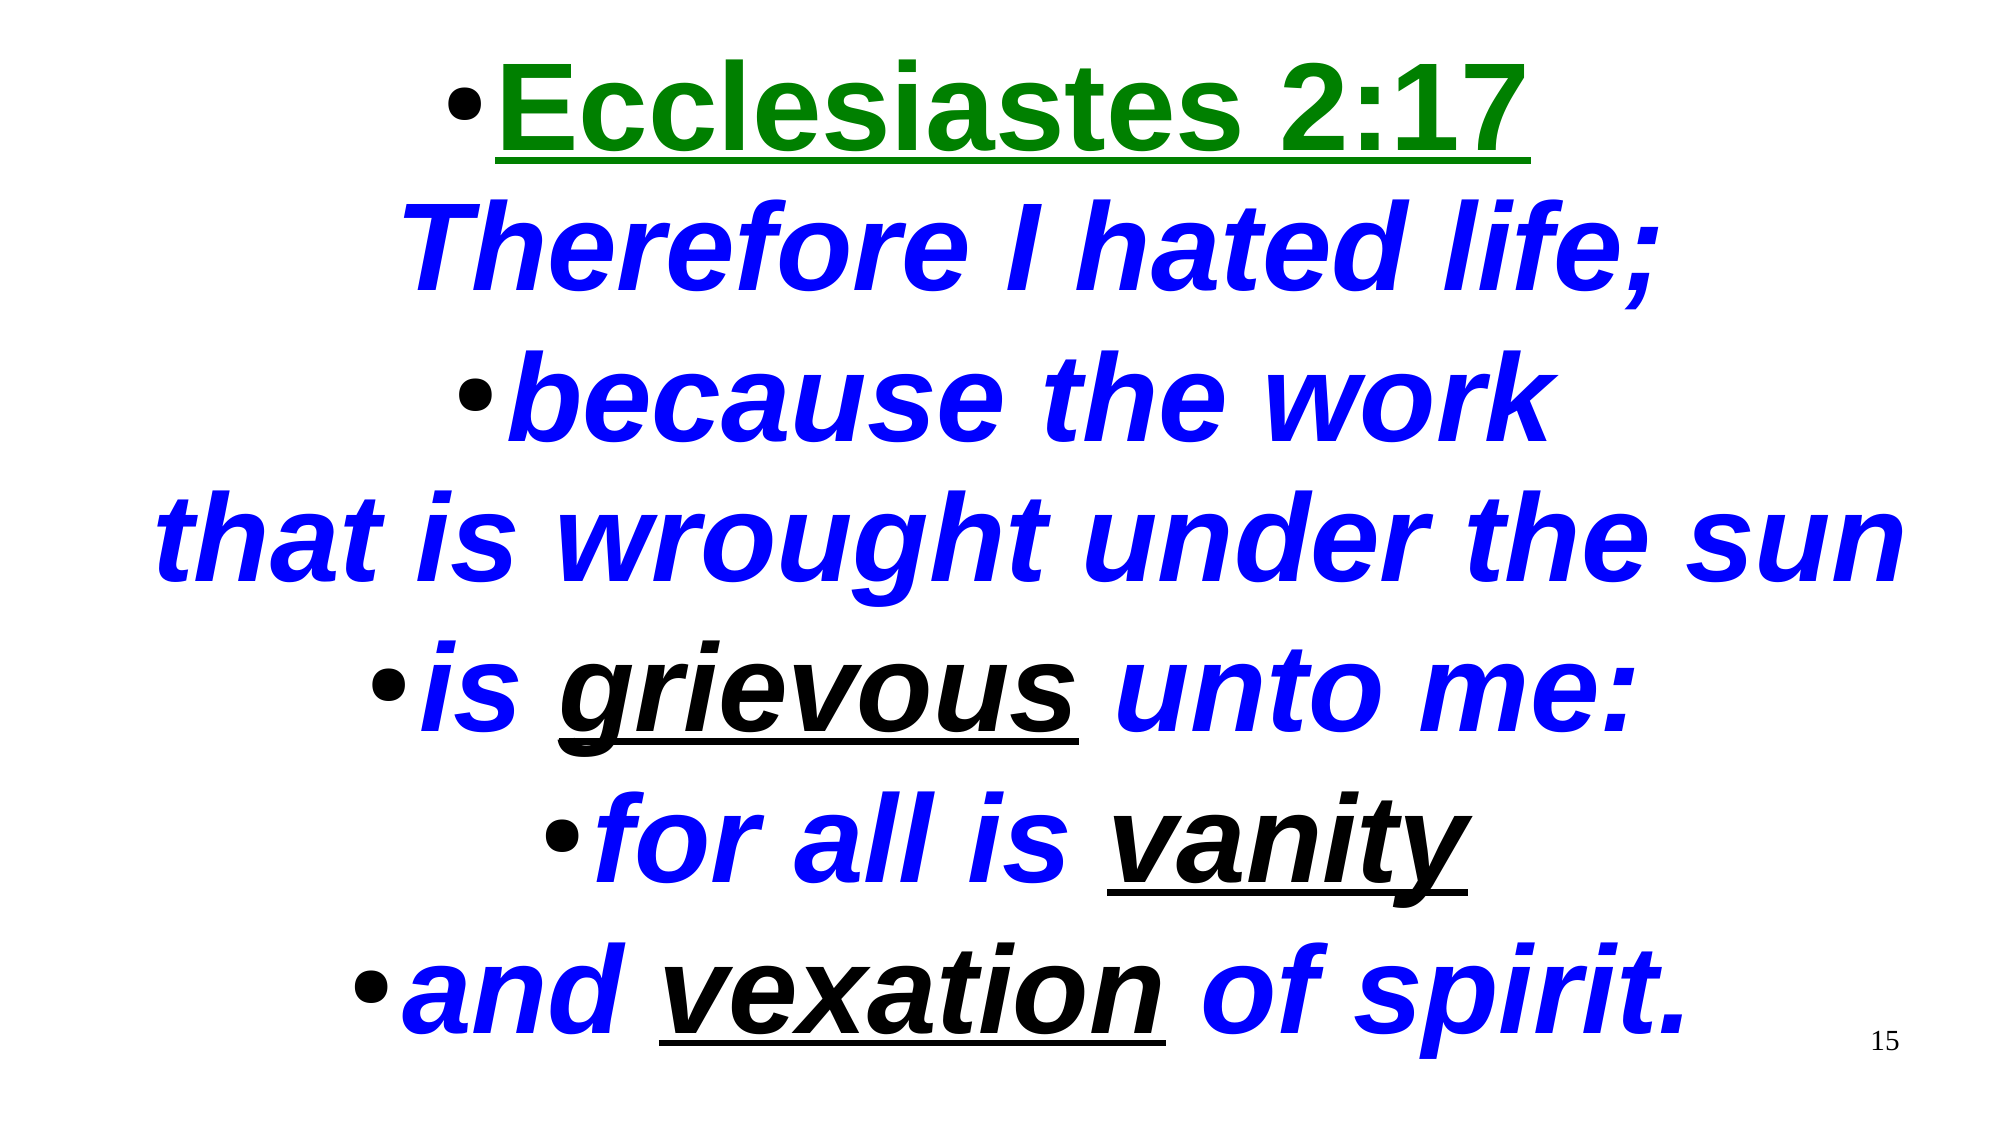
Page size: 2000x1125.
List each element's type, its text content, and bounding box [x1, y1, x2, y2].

list Ecclesiastes 2:17 Therefore I hated life; because the work that is wrought under the sun is grievous unto me: for all is vanity and vexation of spirit. [37, 37, 1988, 1088]
